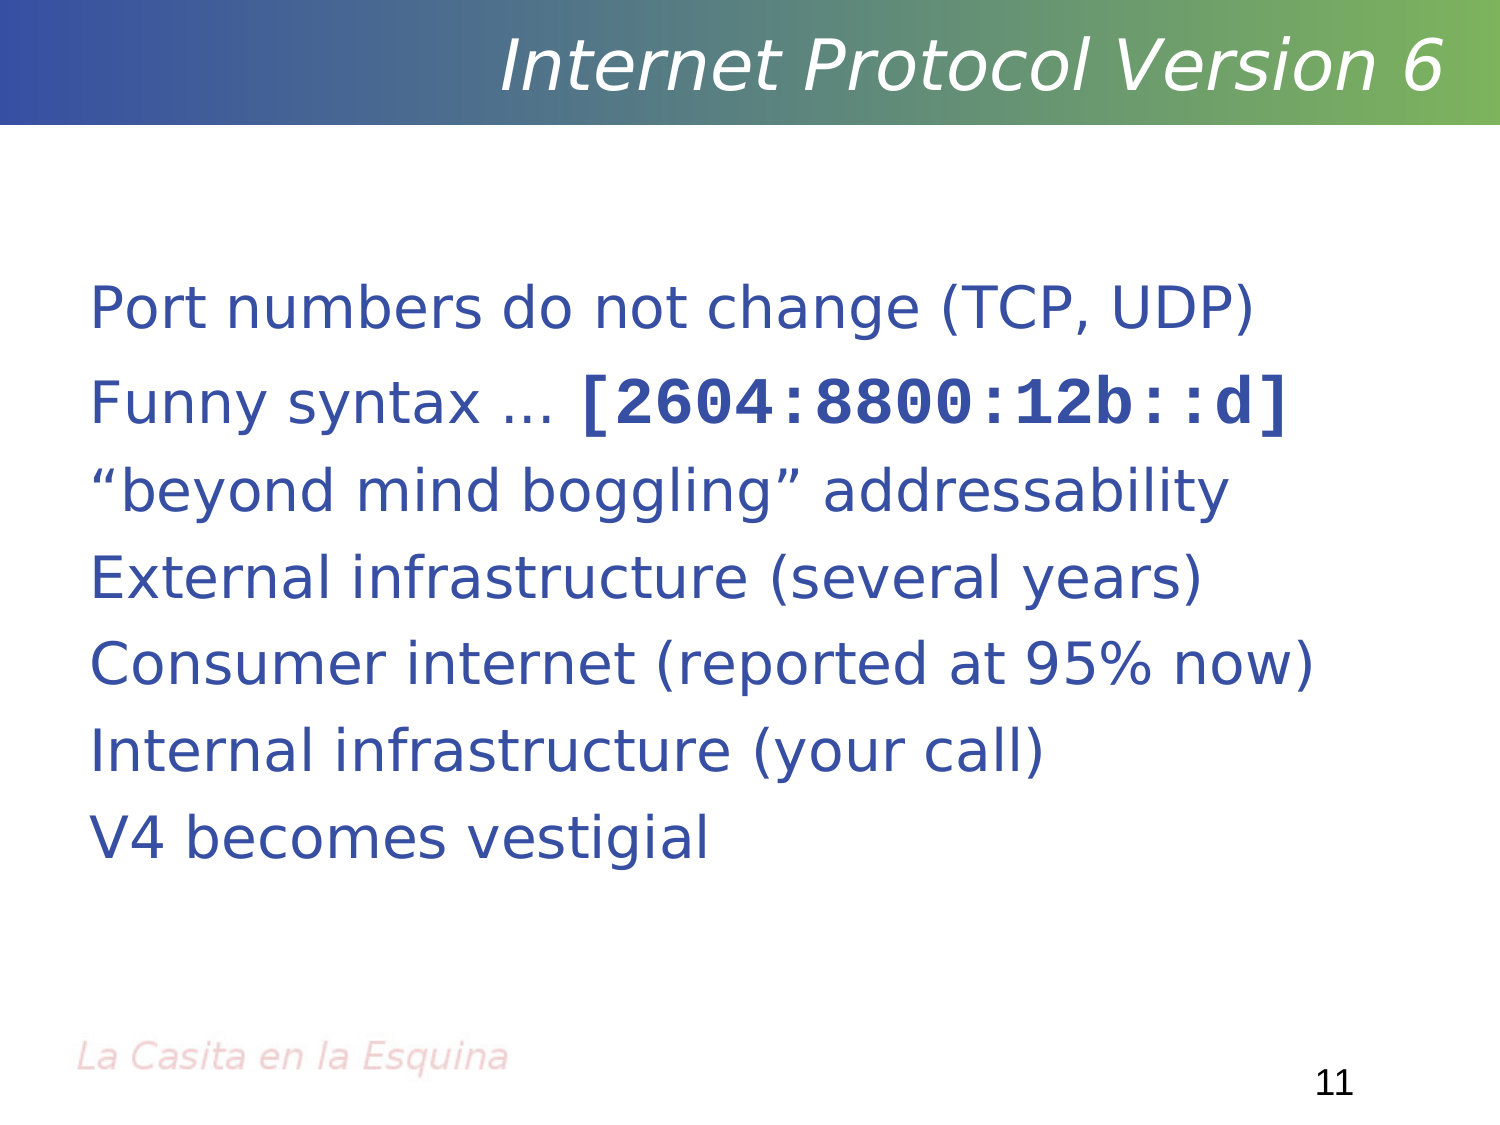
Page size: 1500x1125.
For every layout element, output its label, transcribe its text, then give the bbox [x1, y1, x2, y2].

title Internet Protocol Version 6 [62, 12, 1463, 113]
picture [45, 1019, 545, 1095]
list Port numbers do not change (TCP, UDP) Funny syntax ... [2604:8800:12b::d] “beyond mind boggling” addressability External infrastructure (several years) Consumer internet (reported at 95% now) Internal infrastructure (your call) V4 becomes vestigial [75, 262, 1426, 1006]
